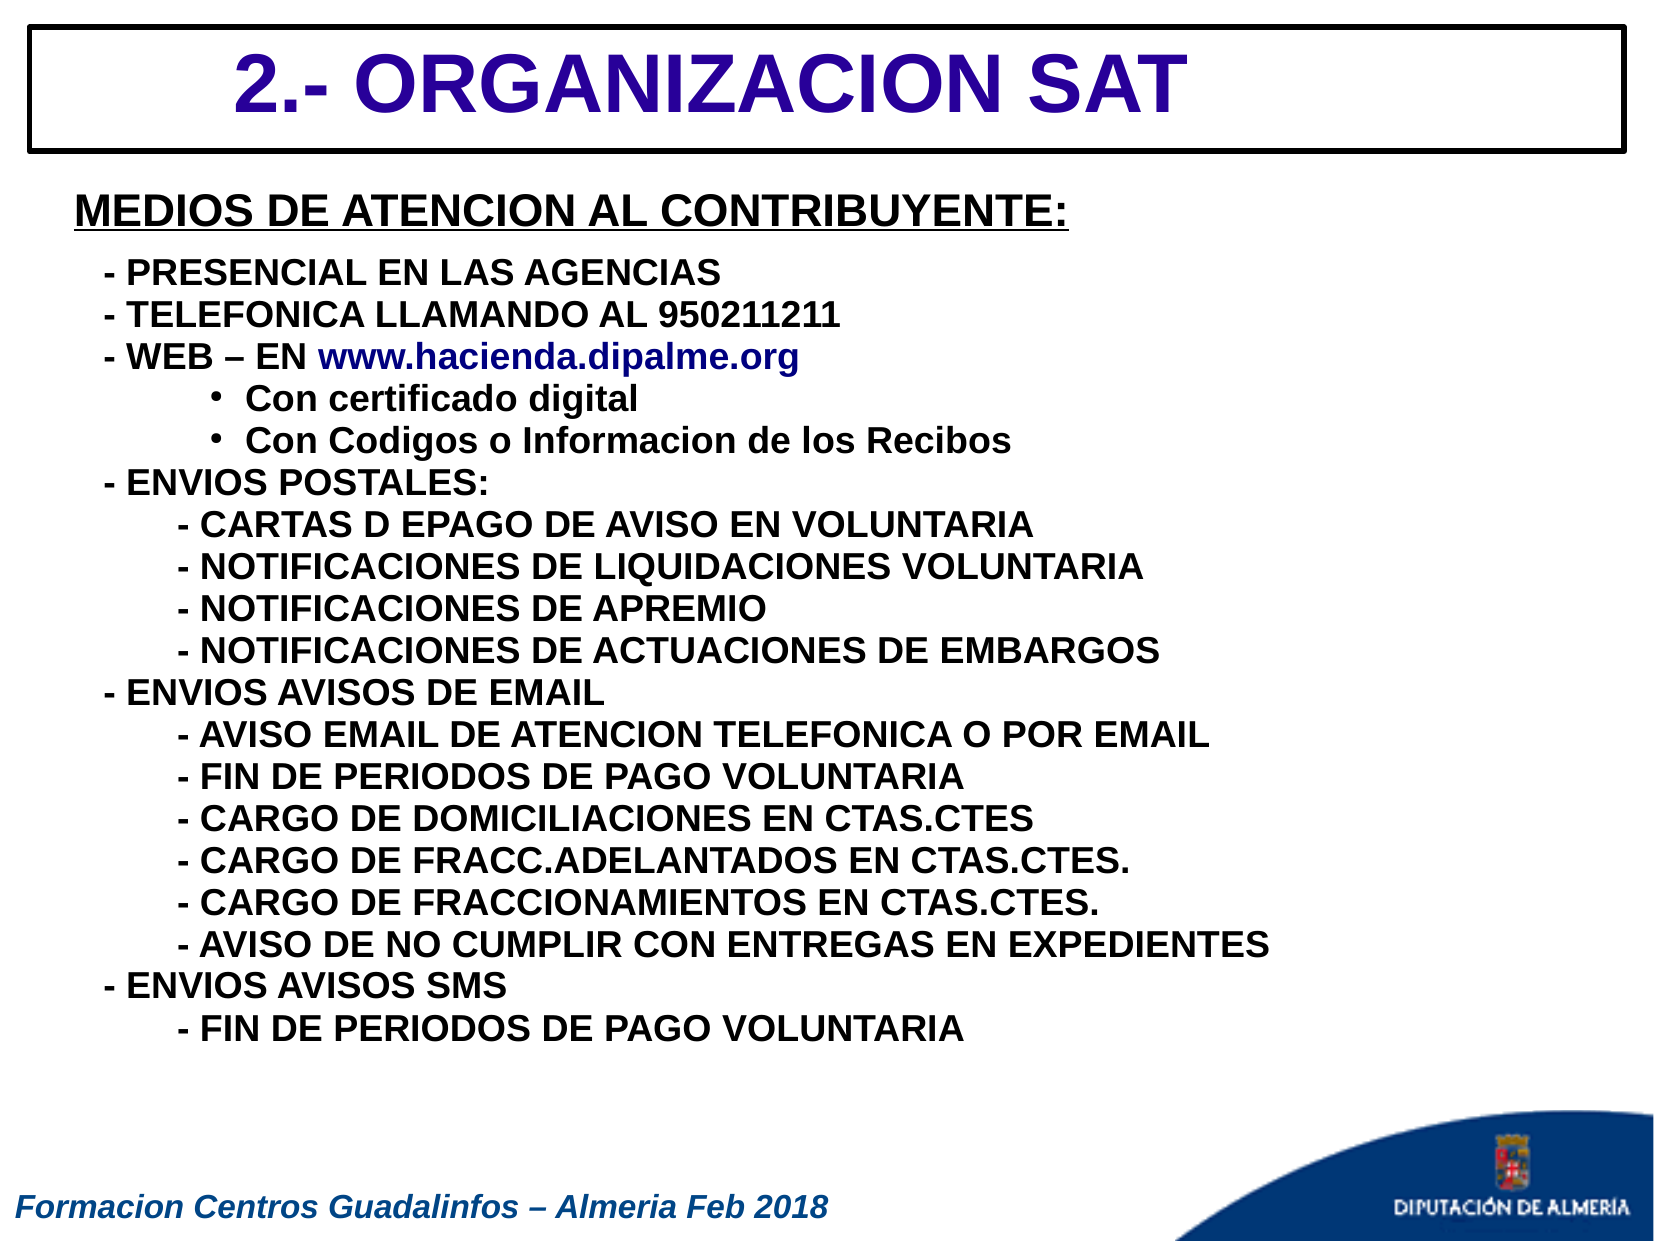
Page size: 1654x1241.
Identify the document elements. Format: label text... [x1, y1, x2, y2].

text_box 2.- ORGANIZACION SAT [29, 27, 1625, 152]
text_box - PRESENCIAL EN LAS AGENCIAS - TELEFONICA LLAMANDO AL 950211211 - WEB – EN www.hacienda.dipalme.org Con certificado digital Con Codigos o Informacion de los Recibos - ENVIOS POSTALES: - CARTAS D EPAGO DE AVISO EN VOLUNTARIA - NOTIFICACIONES DE LIQUIDACIONES VOLUNTARIA - NOTIFICACIONES DE APREMIO - NOTIFICACIONES DE ACTUACIONES DE EMBARGOS - ENVIOS AVISOS DE EMAIL - AVISO EMAIL DE ATENCION TELEFONICA O POR EMAIL - FIN DE PERIODOS DE PAGO VOLUNTARIA - CARGO DE DOMICILIACIONES EN CTAS.CTES - CARGO DE FRACC.ADELANTADOS EN CTAS.CTES. - CARGO DE FRACCIONAMIENTOS EN CTAS.CTES. - AVISO DE NO CUMPLIR CON ENTREGAS EN EXPEDIENTES - ENVIOS AVISOS SMS - FIN DE PERIODOS DE PAGO VOLUNTARIA [88, 243, 1506, 1123]
text_box MEDIOS DE ATENCION AL CONTRIBUYENTE: [59, 177, 1595, 245]
picture [1175, 1110, 1654, 1241]
text_box Formacion Centros Guadalinfos – Almeria Feb 2018 [0, 1181, 845, 1234]
